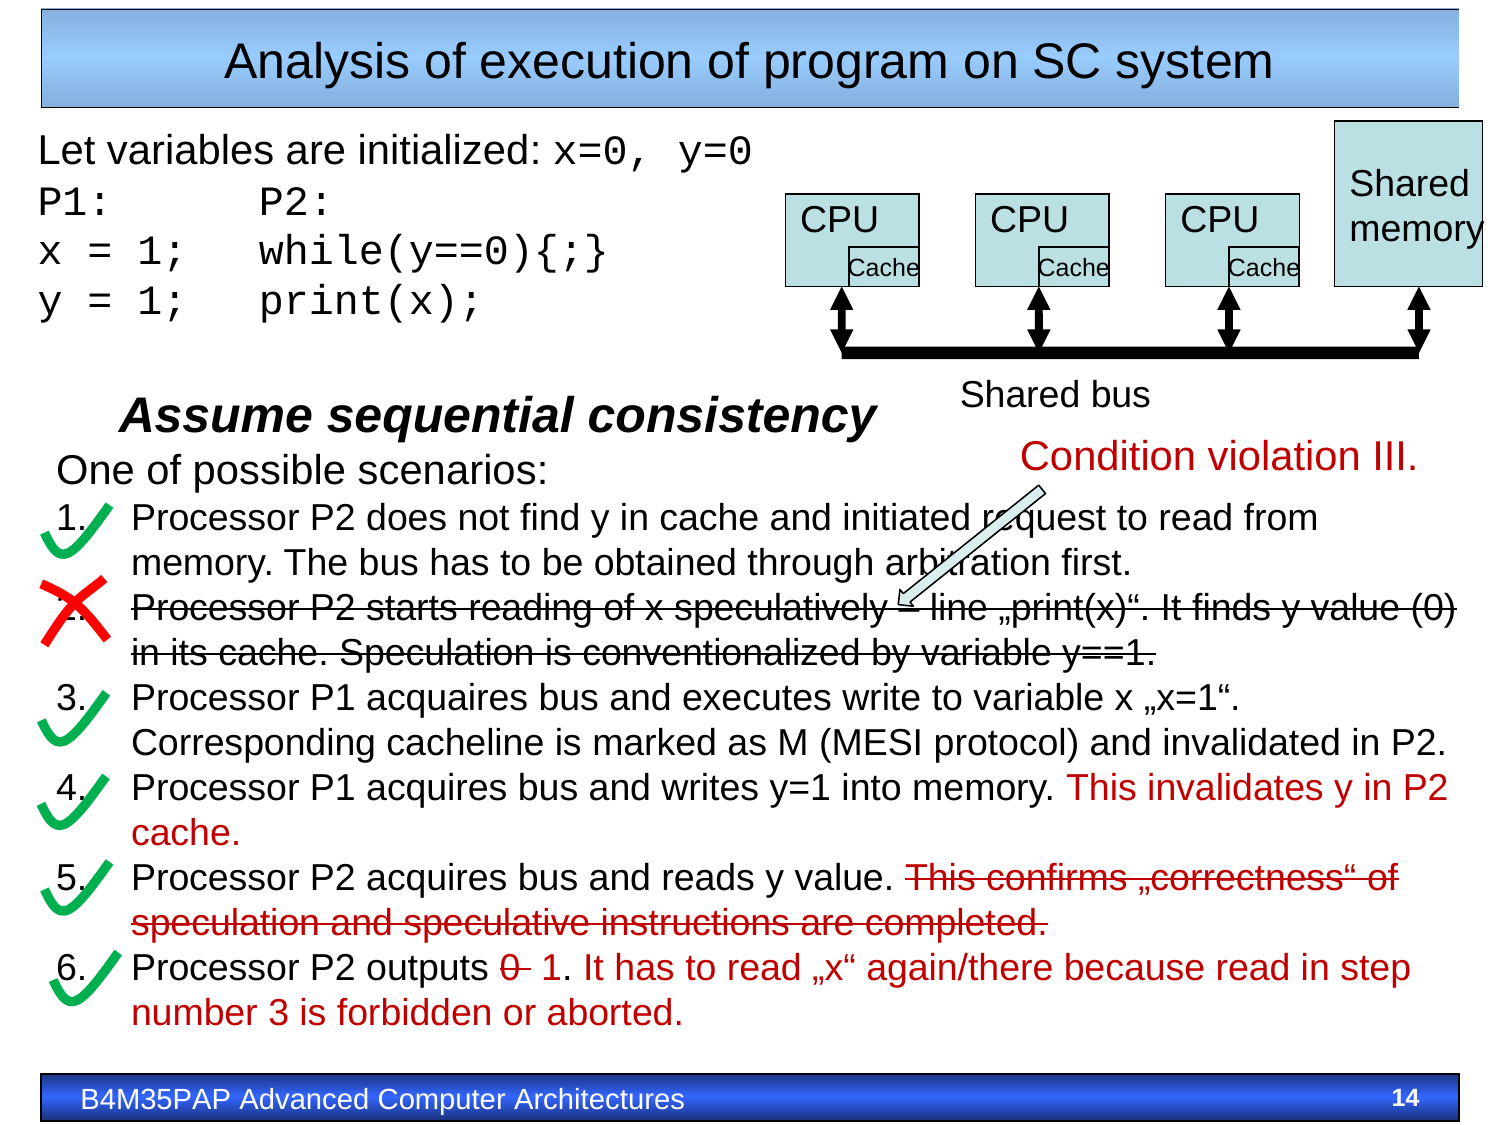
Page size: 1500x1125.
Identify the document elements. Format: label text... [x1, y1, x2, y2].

text_box Condition violation III. [1005, 421, 1434, 487]
text_box Shared memory [1334, 120, 1483, 287]
text_box Let variables are initialized: x=0, y=0 P1: P2: x = 1; while(y==0){;} y = 1; print(x); [22, 115, 1043, 331]
title Analysis of execution of program on SC system [41, 8, 1459, 108]
text_box One of possible scenarios: Processor P2 does not find y in cache and initiated request to read from memory. The bus has to be obtained through arbitration first. Processor P2 starts reading of x speculatively – line „print(x)“. It finds y value (0) in its cache. Speculation is conventionalized by variable y==1. Processor P1 acquaires bus and executes write to variable x „x=1“. Corresponding cacheline is marked as M (MESI protocol) and invalidated in P2. Processor P1 acquires bus and writes y=1 into memory. This invalidates y in P2 cache. Processor P2 acquires bus and reads y value. This confirms „correctness“ of speculation and speculative instructions are completed. Processor P2 outputs 0 1. It has to read „x“ again/there because read in step number 3 is forbidden or aborted. [41, 435, 1483, 1041]
text_box CPU [1043, 193, 1110, 246]
text_box Cache [1228, 246, 1300, 287]
text_box CPU [1165, 193, 1300, 287]
text_box Shared bus [945, 363, 1166, 423]
text_box Cache [1043, 246, 1110, 287]
text_box Assume sequential consistency [104, 375, 907, 451]
text_box [898, 487, 1046, 607]
